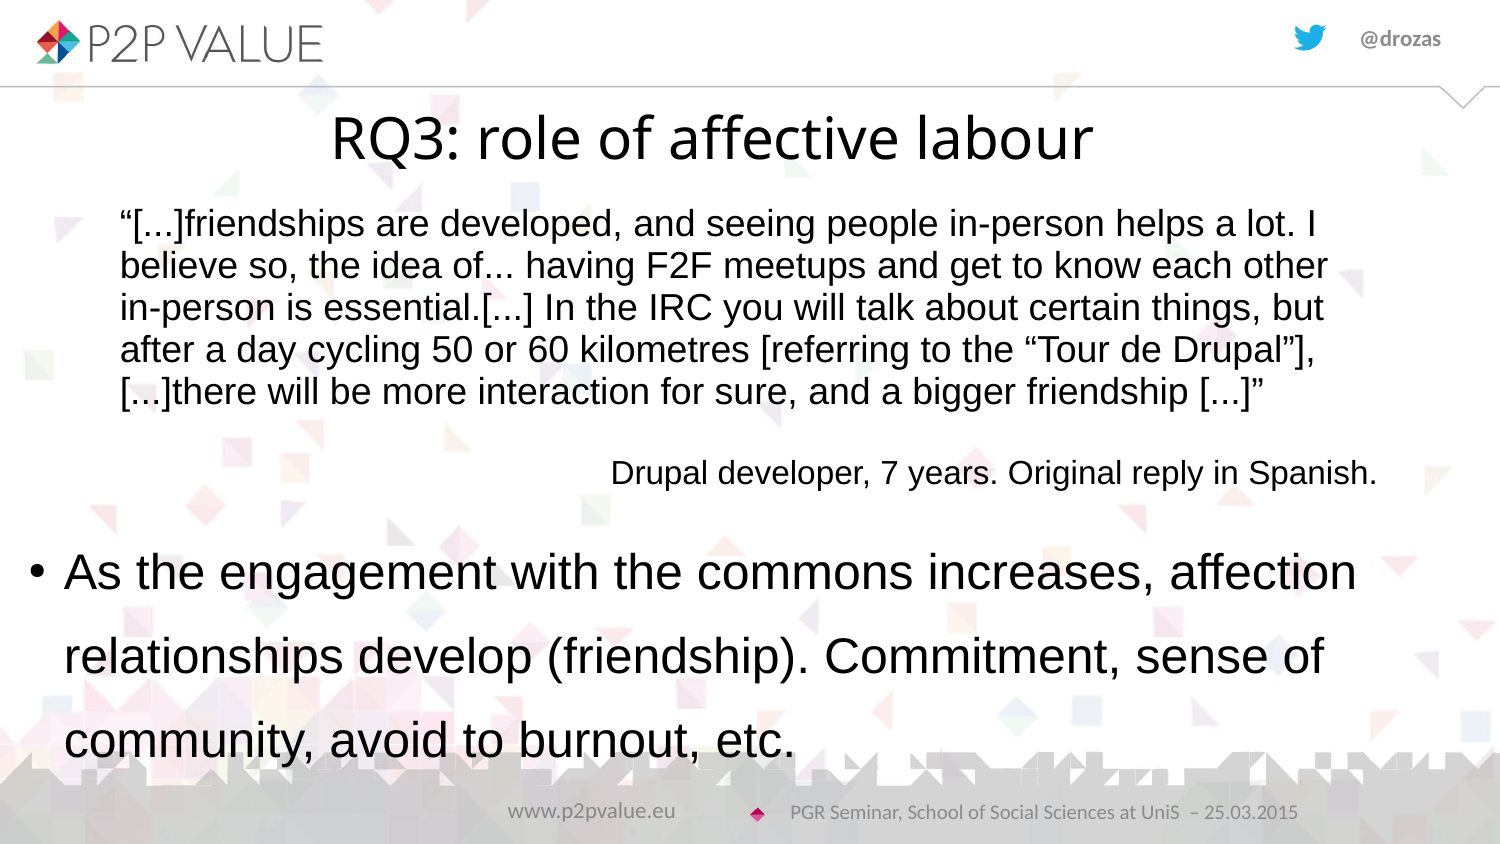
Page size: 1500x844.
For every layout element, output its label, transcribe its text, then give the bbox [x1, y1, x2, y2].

text_box @drozas [1333, 15, 1455, 60]
text_box As the engagement with the commons increases, affection relationships develop (friendship). Commitment, sense of community, avoid to burnout, etc. [15, 510, 1496, 844]
text_box “[...]friendships are developed, and seeing people in-person helps a lot. I believe so, the idea of... having F2F meetups and get to know each other in-person is essential.[...] In the IRC you will talk about certain things, but after a day cycling 50 or 60 kilometres [referring to the “Tour de Drupal”],[...]there will be more interaction for sure, and a bigger friendship [...]” Drupal developer, 7 years. Original reply in Spanish. [105, 195, 1394, 510]
title RQ3: role of affective labour [60, 92, 1366, 181]
picture [0, 0, 1500, 844]
